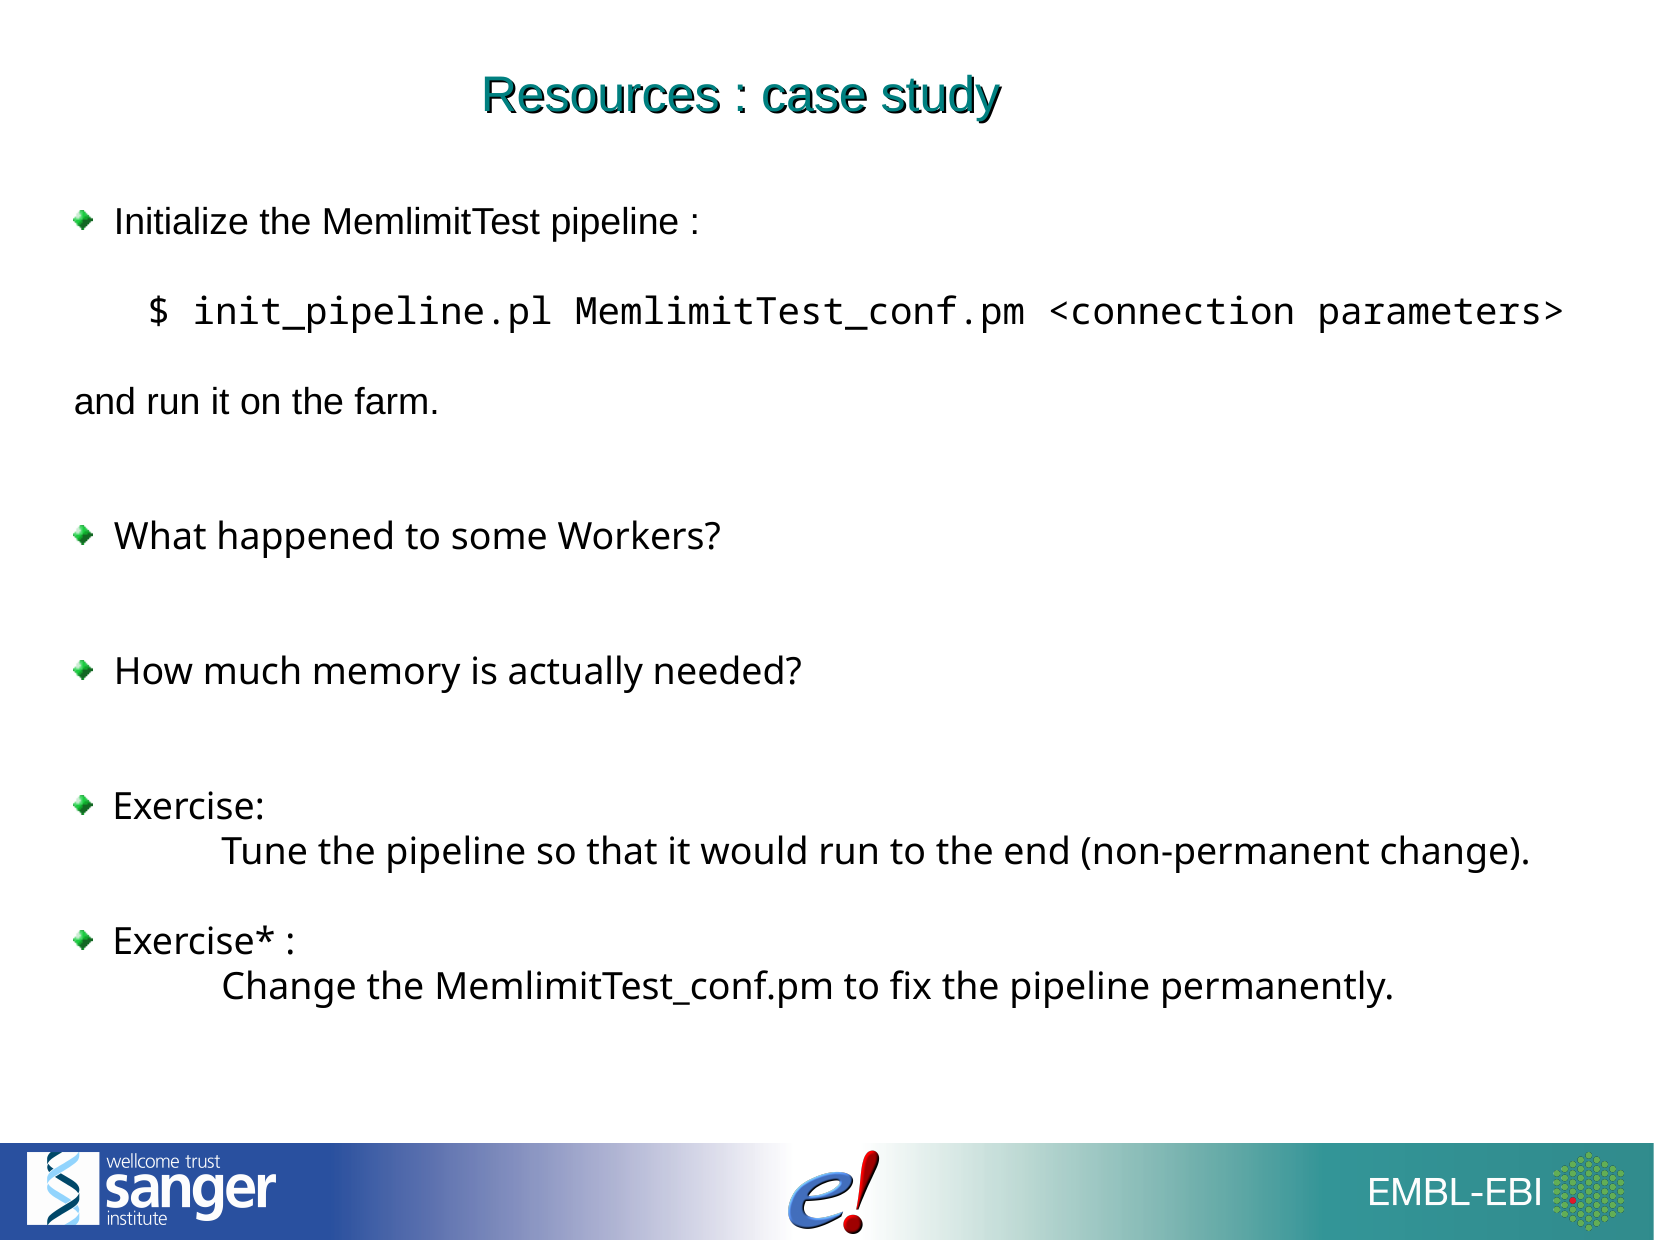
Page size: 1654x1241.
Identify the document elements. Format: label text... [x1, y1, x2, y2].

picture [73, 660, 93, 680]
picture [73, 525, 93, 545]
picture [0, 1143, 1654, 1240]
text_box Initialize the MemlimitTest pipeline : $ init_pipeline.pl MemlimitTest_conf.pm <connection parameters> and run it on the farm. What happened to some Workers? How much memory is actually needed? Exercise: Tune the pipeline so that it would run to the end (non-permanent change). Exercise* : Change the MemlimitTest_conf.pm to fix the pipeline permanently. [59, 182, 1644, 798]
picture [73, 930, 93, 950]
picture [73, 210, 93, 230]
text_box Resources : case study [118, 49, 1363, 137]
picture [73, 795, 93, 815]
